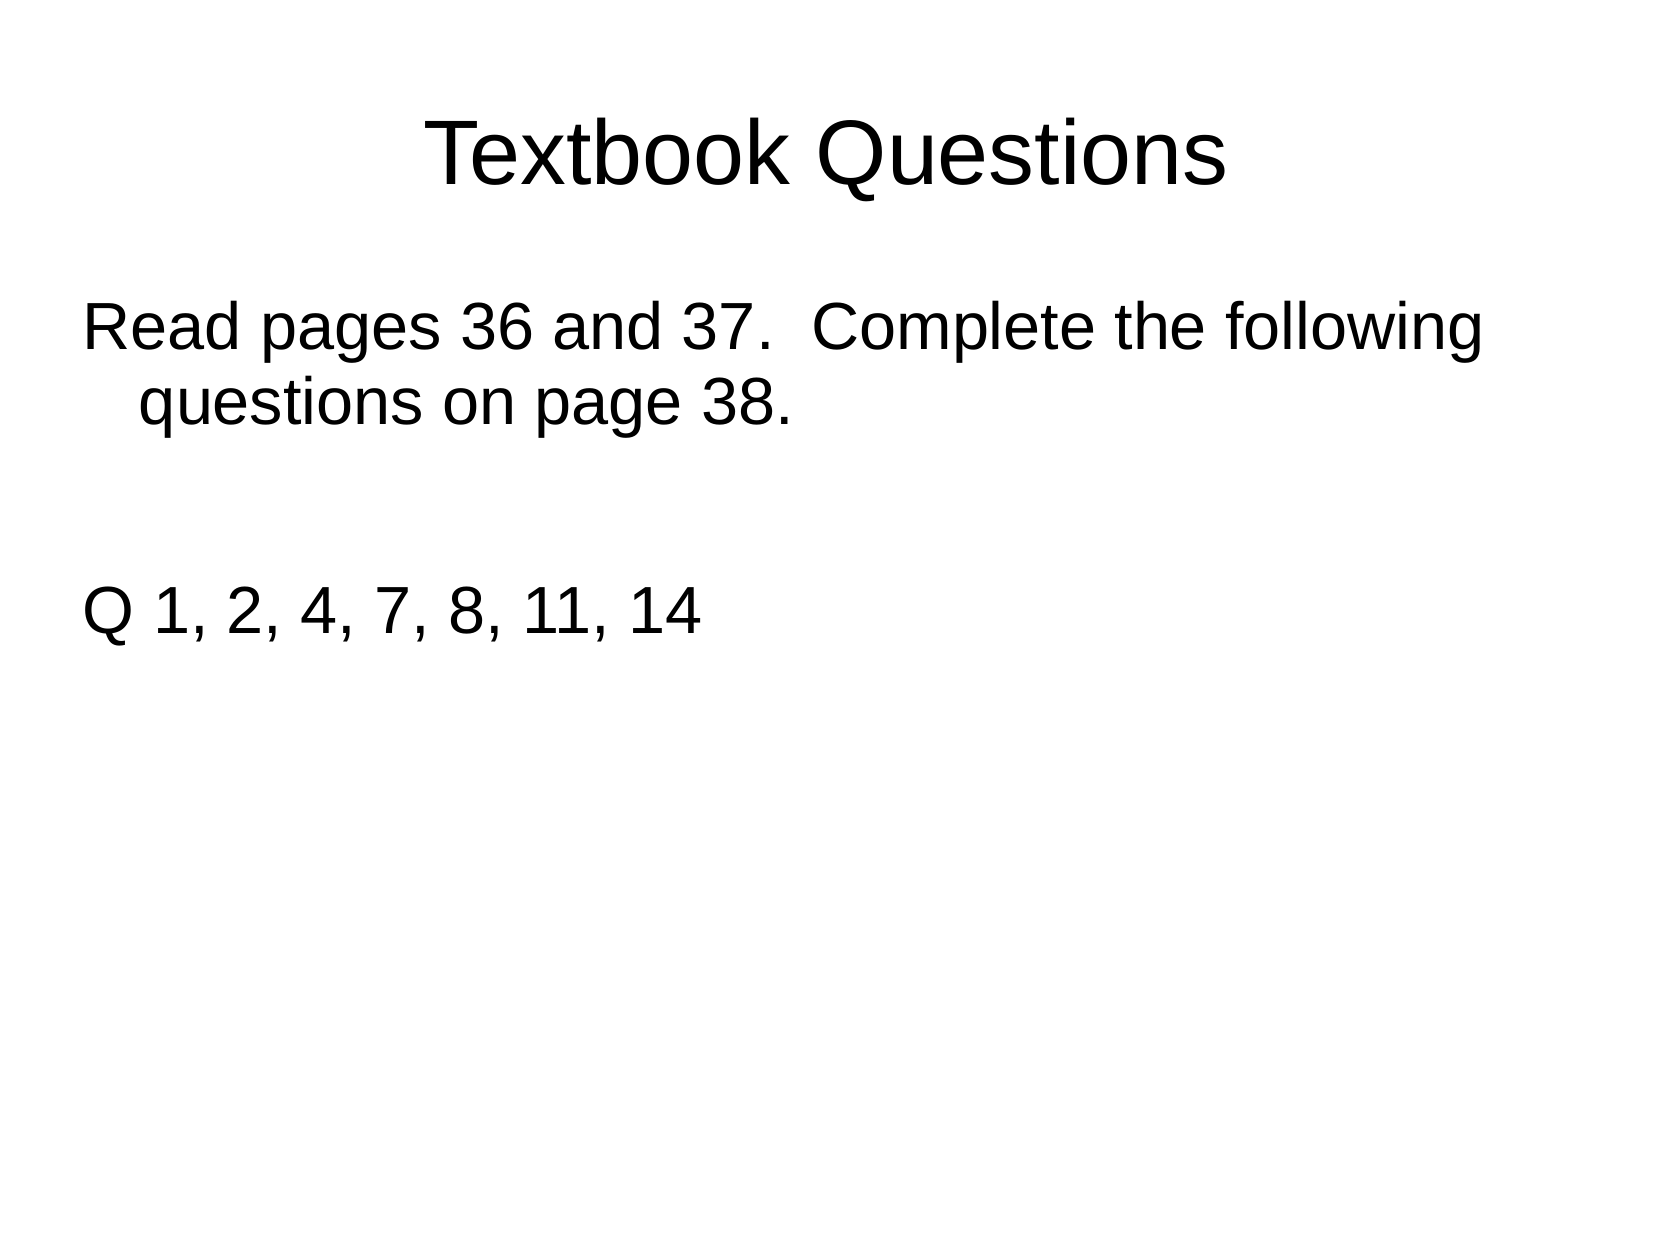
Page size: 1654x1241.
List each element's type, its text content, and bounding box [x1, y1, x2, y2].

title Textbook Questions [82, 49, 1571, 257]
list Read pages 36 and 37. Complete the following questions on page 38. Q 1, 2, 4, 7, 8, 11, 14 [82, 289, 1571, 1094]
